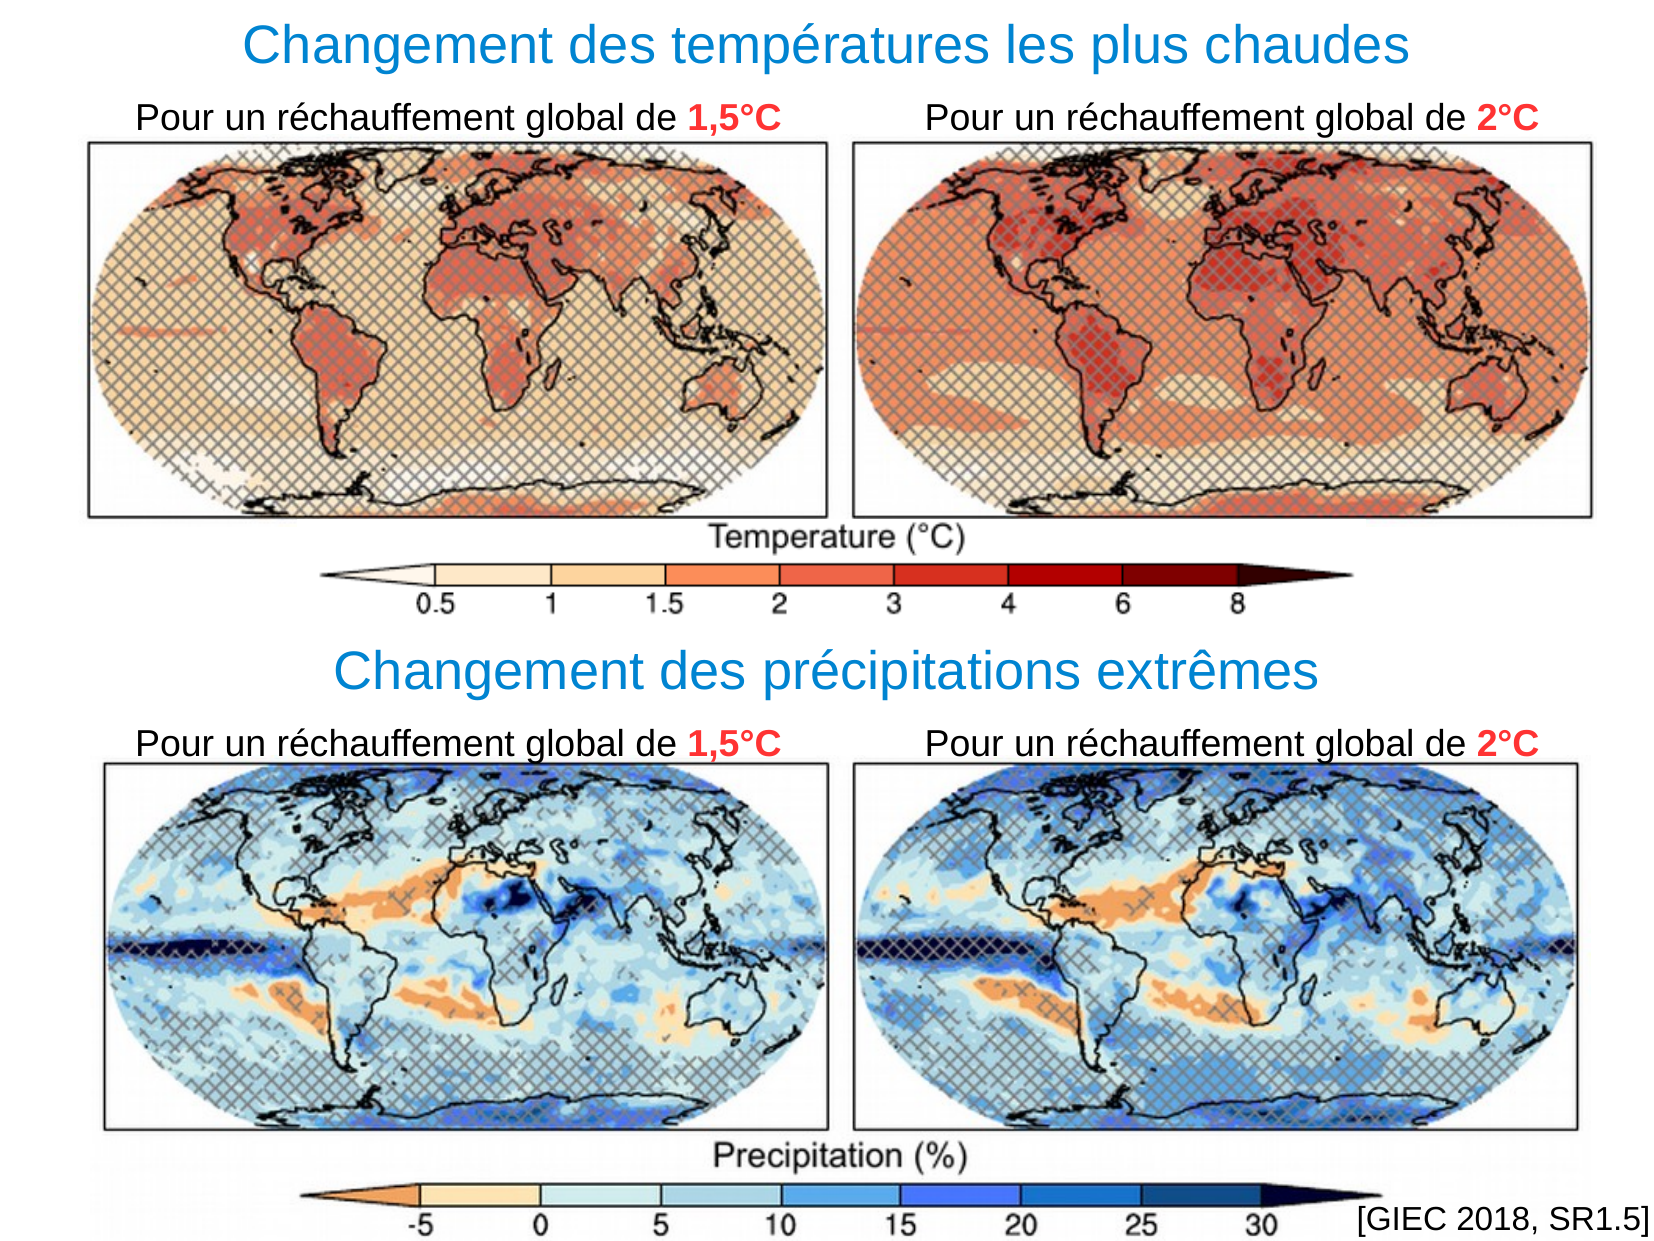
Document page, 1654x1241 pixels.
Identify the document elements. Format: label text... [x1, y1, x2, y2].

picture [90, 755, 1591, 1241]
text_box [GIEC 2018, SR1.5] [1298, 1192, 1654, 1241]
picture [78, 134, 1597, 626]
text_box Changement des précipitations extrêmes [75, 633, 1580, 709]
text_box Pour un réchauffement global de 1,5°C [96, 715, 821, 773]
text_box Pour un réchauffement global de 2°C [869, 715, 1595, 773]
text_box Changement des températures les plus chaudes [75, 7, 1580, 83]
text_box Pour un réchauffement global de 2°C [869, 89, 1595, 147]
text_box Pour un réchauffement global de 1,5°C [96, 89, 821, 147]
